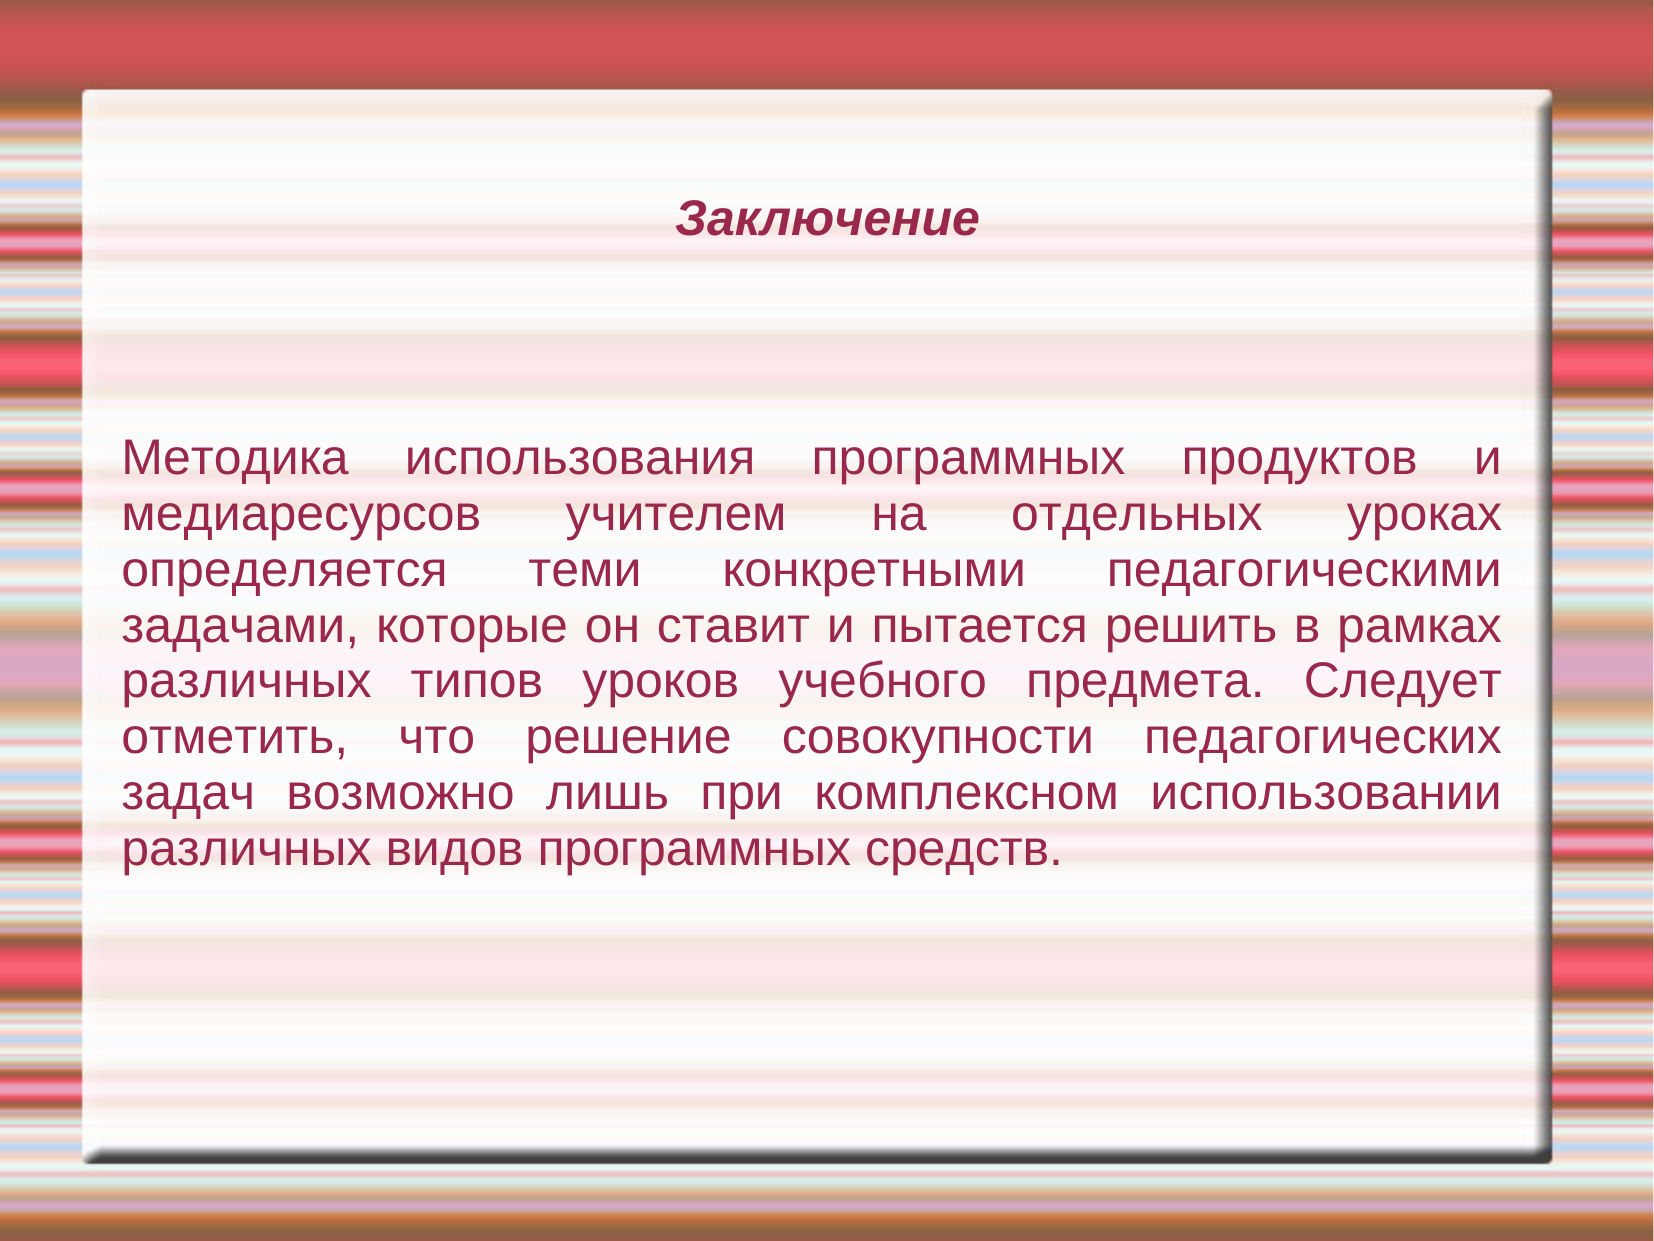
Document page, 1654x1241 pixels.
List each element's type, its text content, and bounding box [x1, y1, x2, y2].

subtitle Методика использования программных продуктов и медиаресурсов учителем на отдельных уроках определяется теми конкретными педагогическими задачами, которые он ставит и пытается решить в рамках различных типов уроков учебного предмета. Следует отметить, что решение совокупности педагогических задач возможно лишь при комплексном использовании различных видов программных средств. [121, 262, 1503, 1044]
picture [0, 0, 1654, 1241]
title Заключение [121, 114, 1534, 322]
